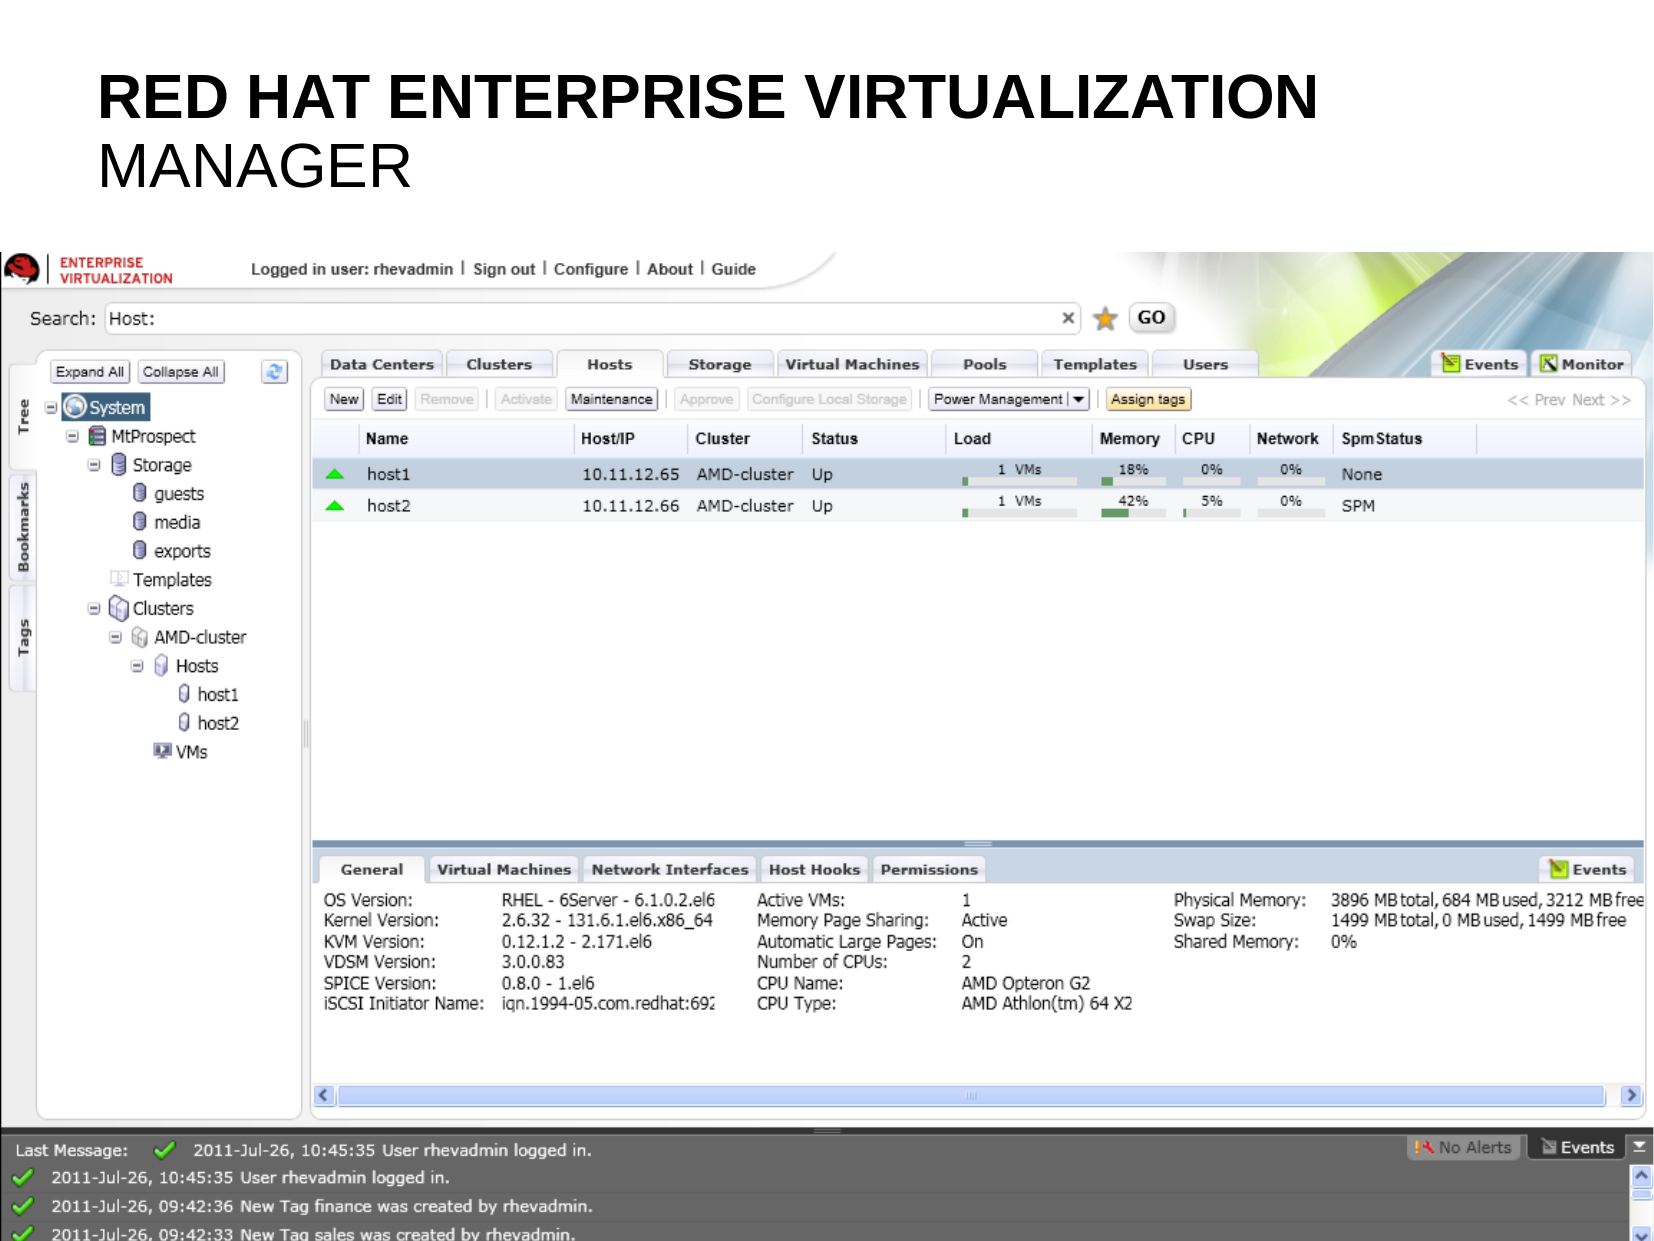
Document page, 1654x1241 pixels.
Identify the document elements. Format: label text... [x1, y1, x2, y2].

title RED HAT ENTERPRISE VIRTUALIZATION MANAGER [82, 29, 1571, 233]
picture [0, 252, 1654, 1241]
